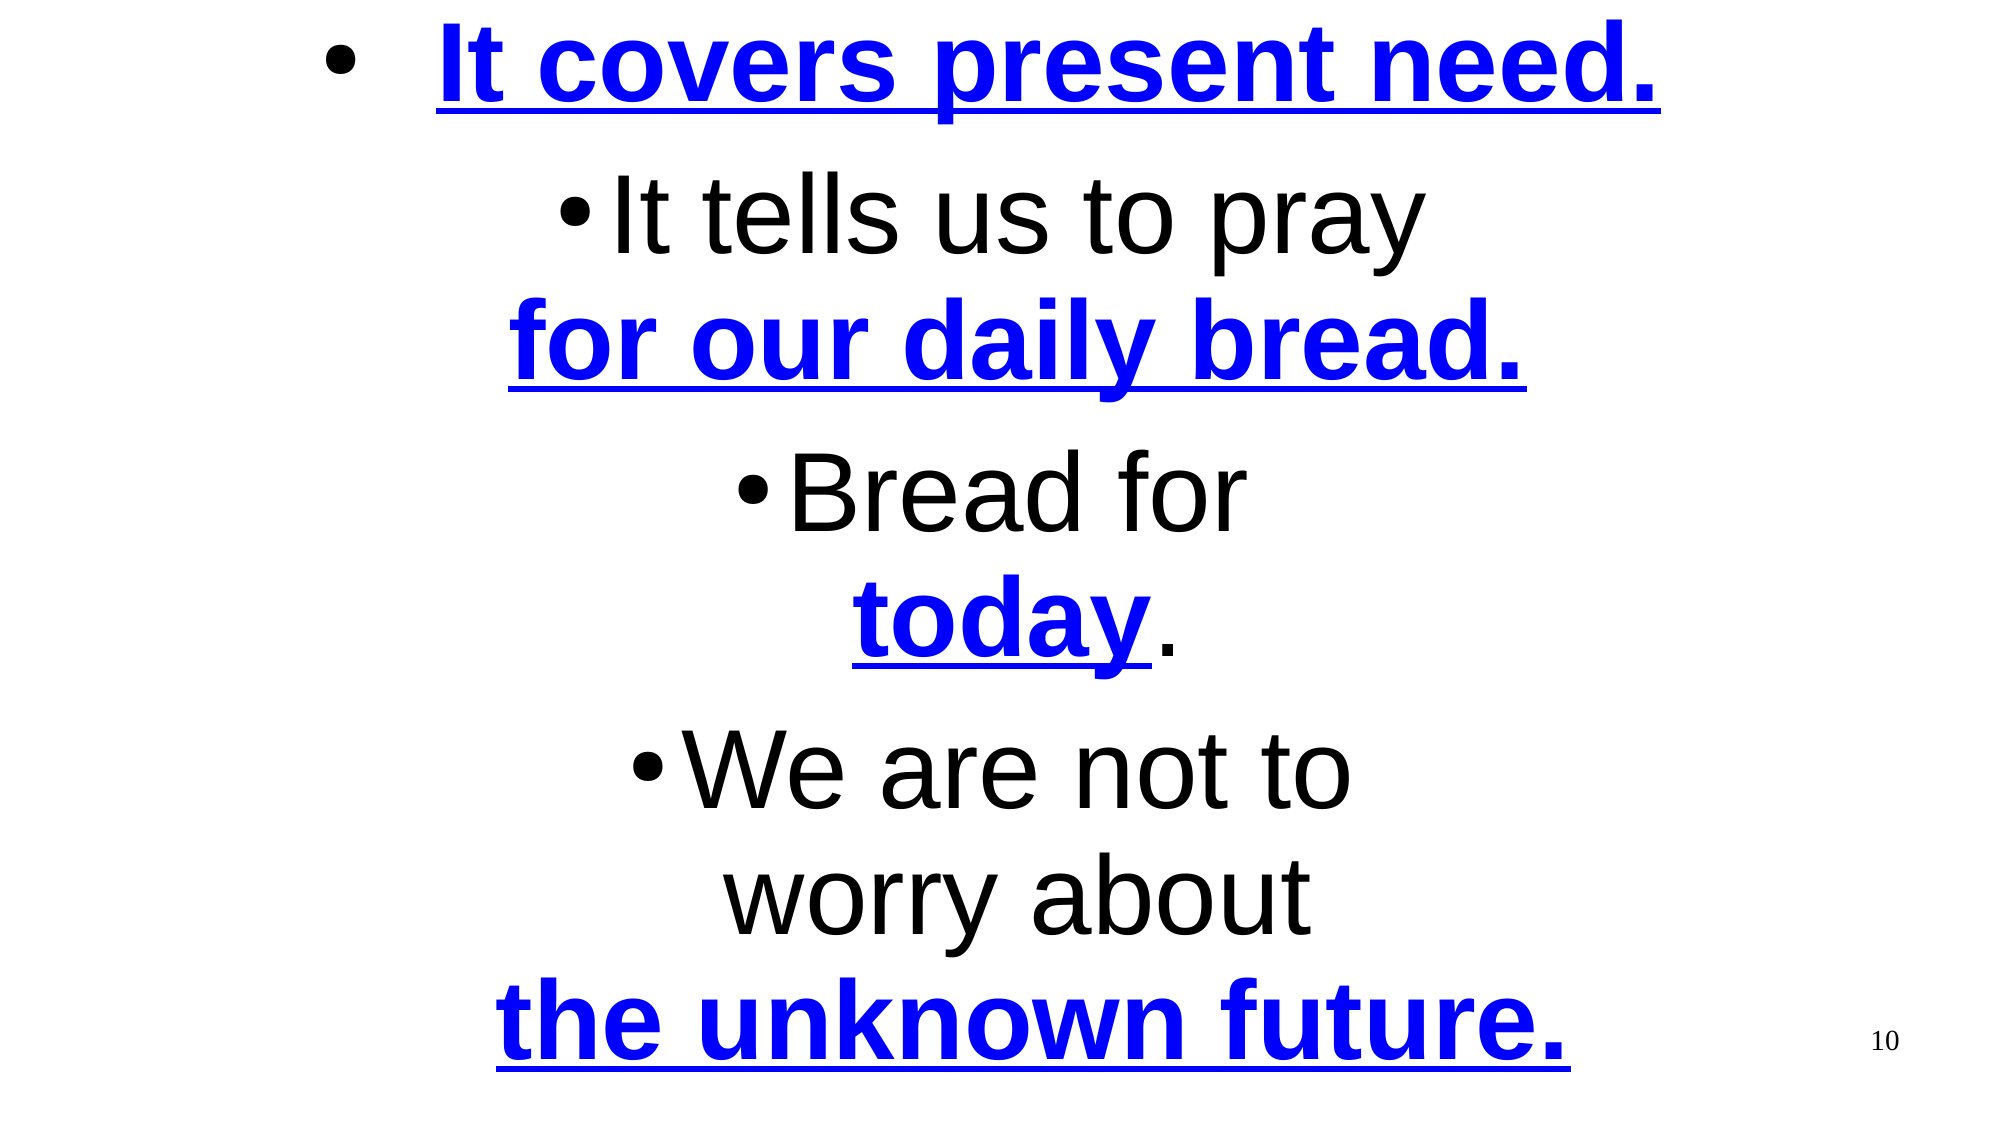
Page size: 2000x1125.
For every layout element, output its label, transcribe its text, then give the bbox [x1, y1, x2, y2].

list It covers present need. It tells us to pray for our daily bread. Bread for today. We are not to worry about the unknown future. [0, 0, 1996, 1123]
